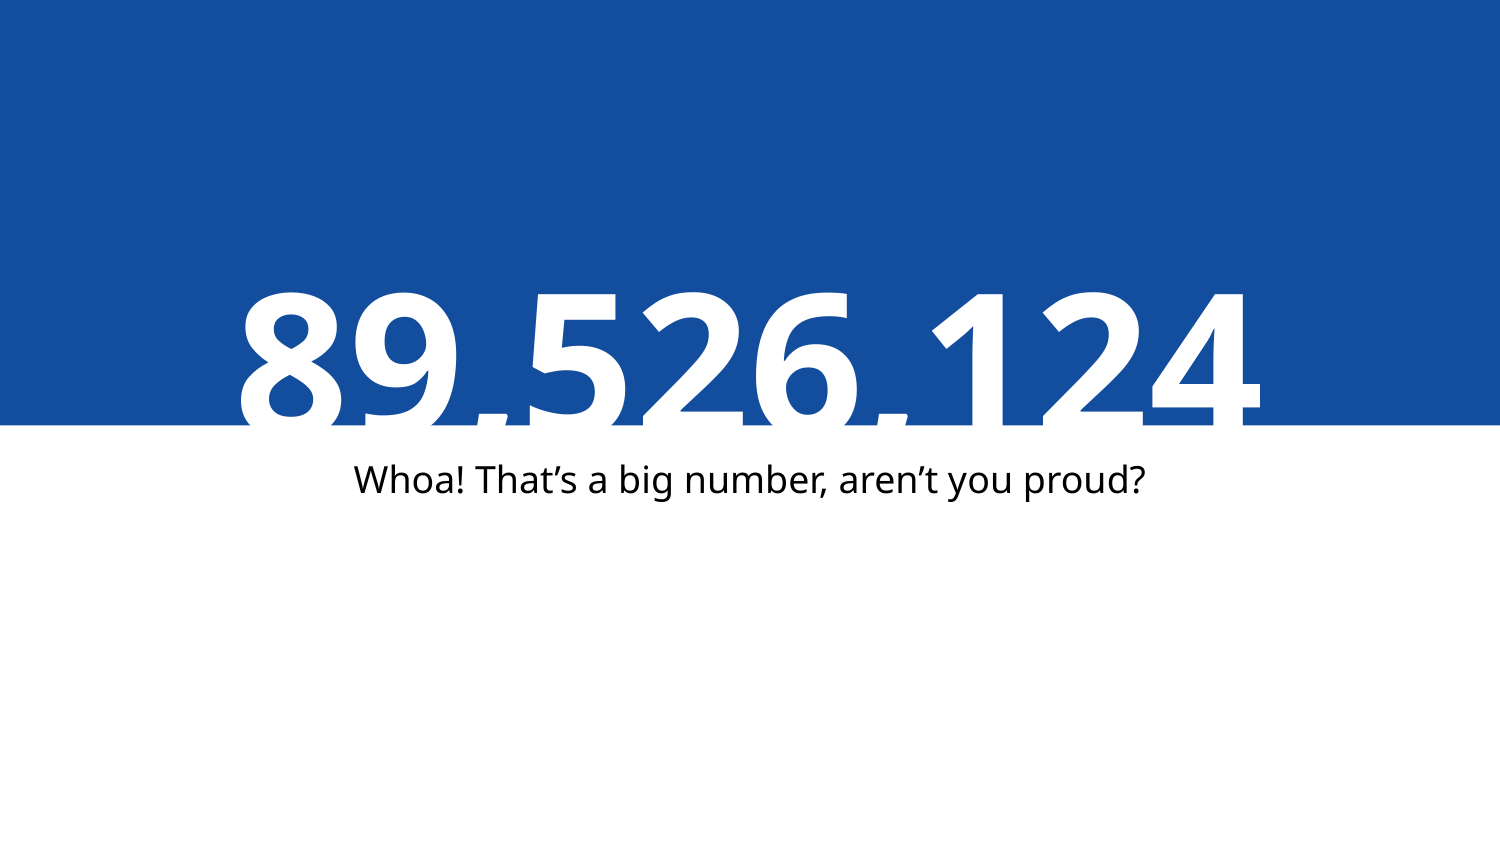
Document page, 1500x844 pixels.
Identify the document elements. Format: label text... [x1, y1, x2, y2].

subtitle Whoa! That’s a big number, aren’t you proud? [112, 440, 1388, 570]
title 89,526,124 [112, 222, 1388, 413]
